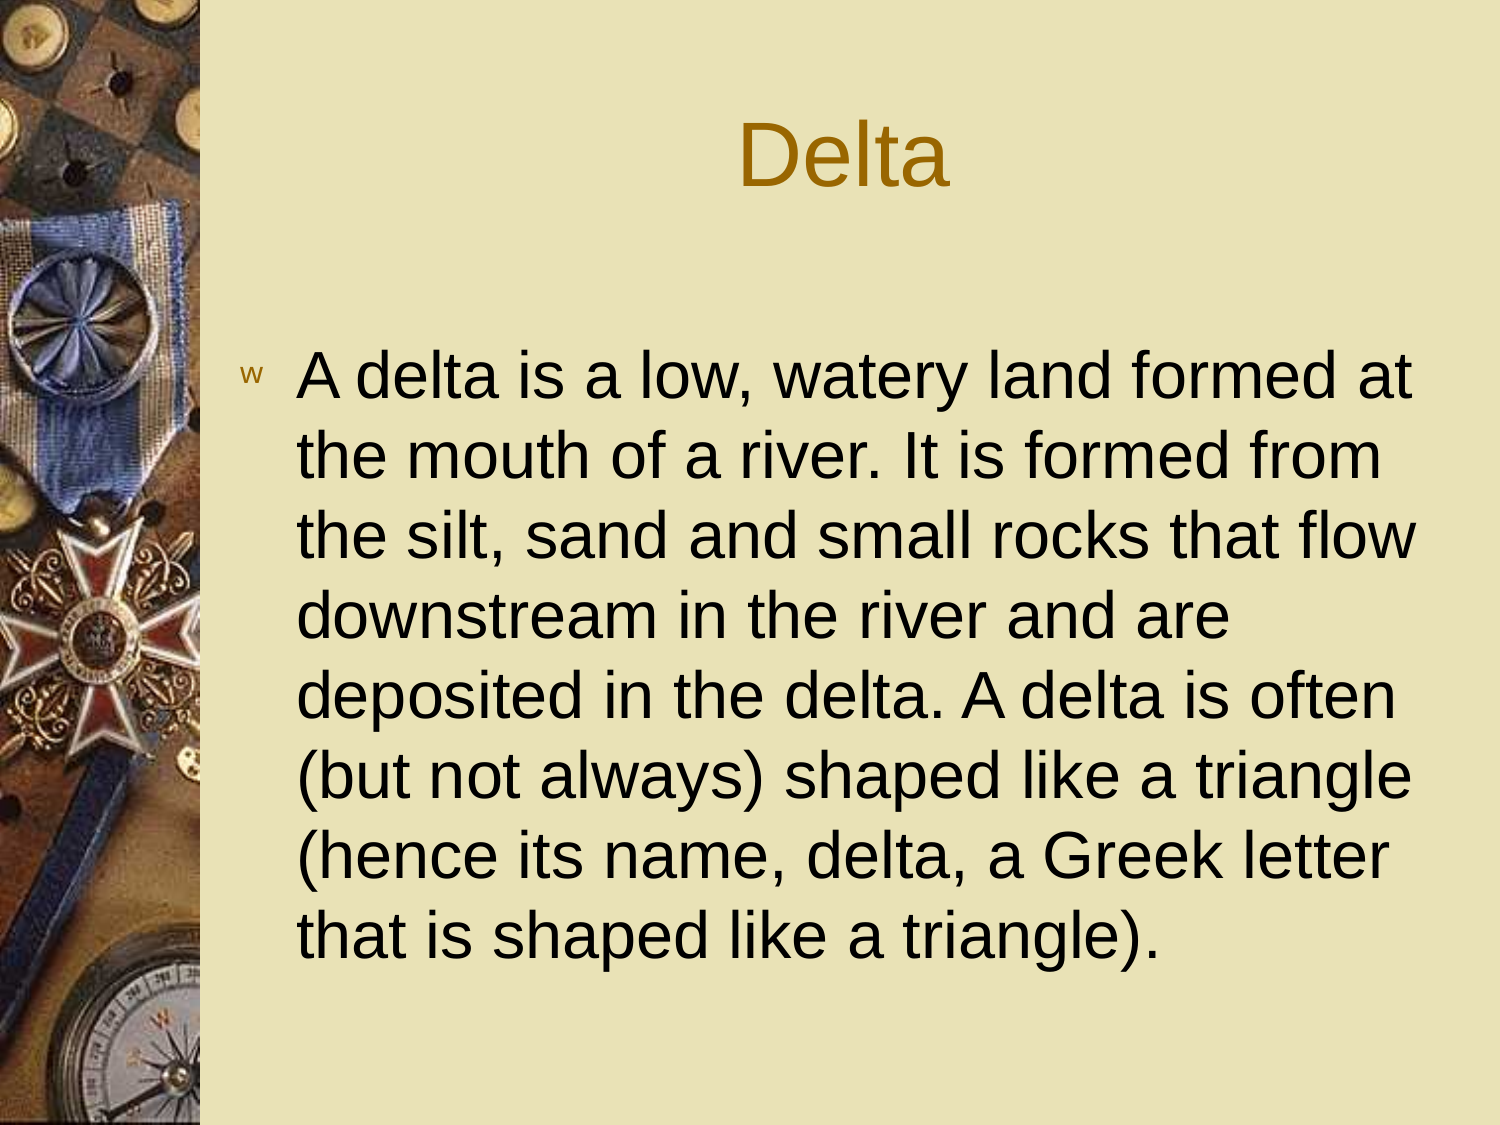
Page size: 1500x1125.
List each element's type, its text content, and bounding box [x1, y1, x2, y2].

picture [0, 0, 200, 1125]
title Delta [225, 87, 1463, 275]
list A delta is a low, watery land formed at the mouth of a river. It is formed from the silt, sand and small rocks that flow downstream in the river and are deposited in the delta. A delta is often (but not always) shaped like a triangle (hence its name, delta, a Greek letter that is shaped like a triangle). [225, 324, 1475, 1000]
